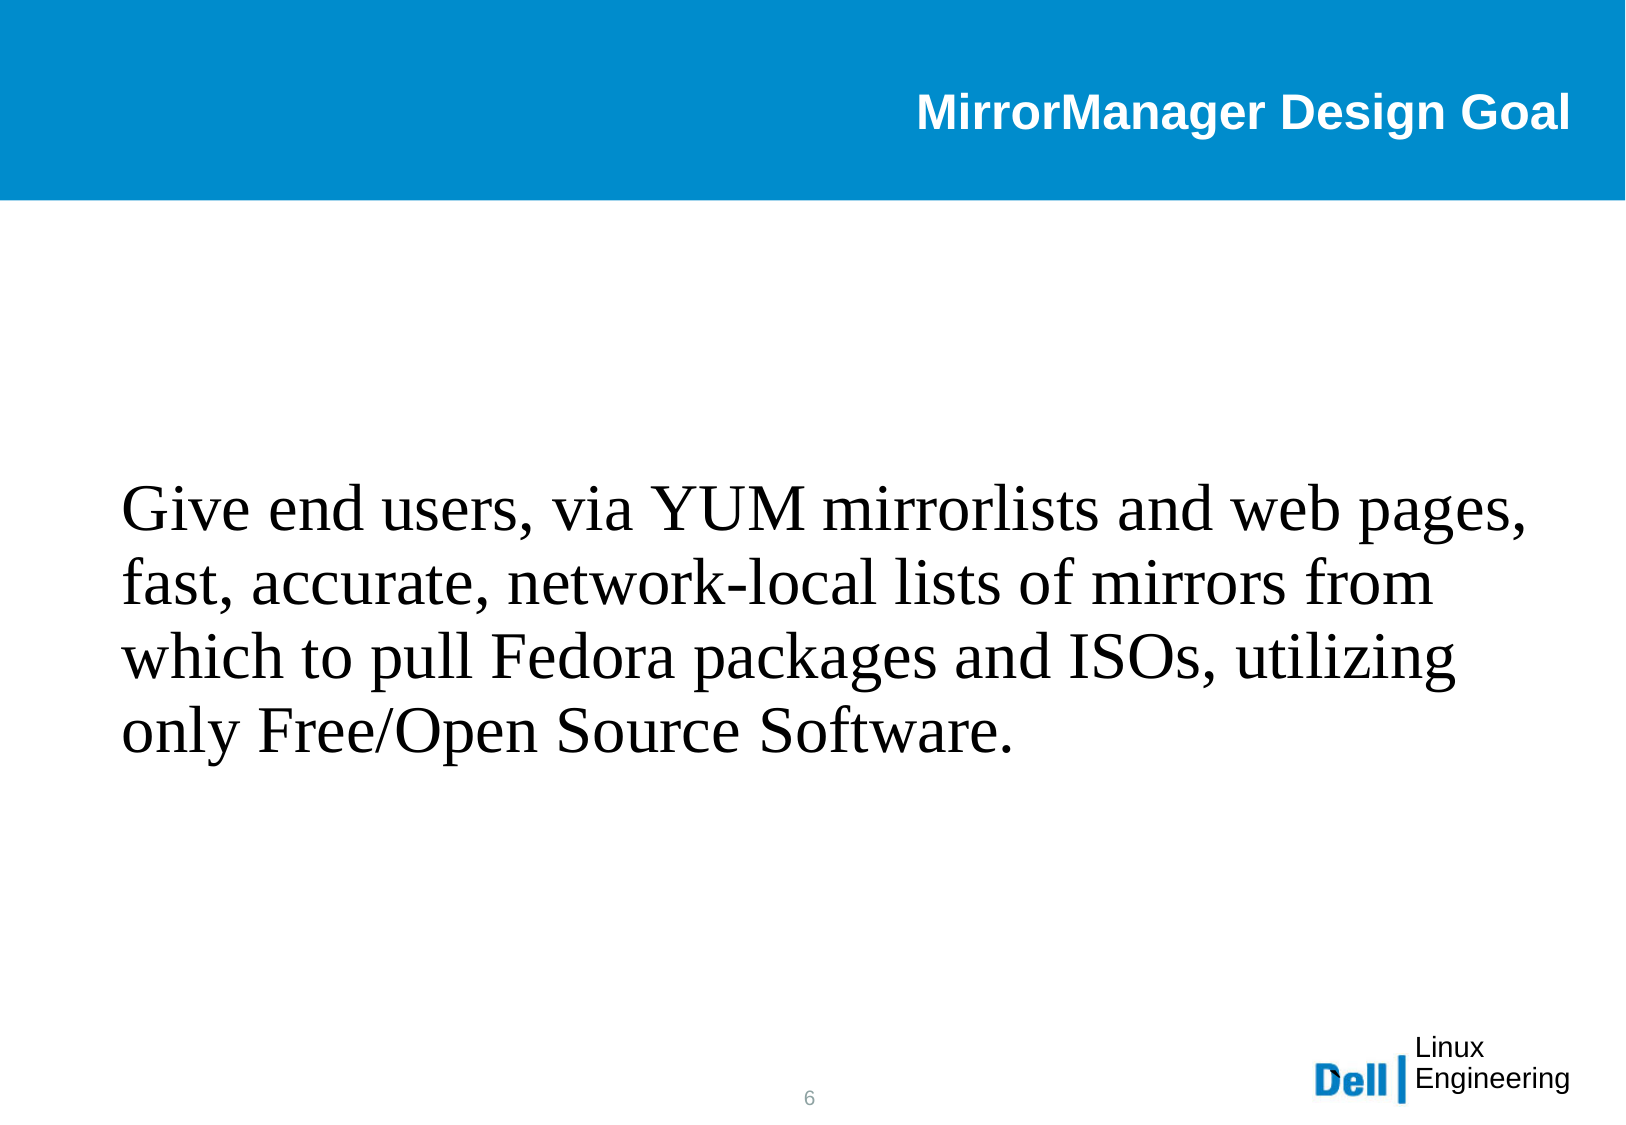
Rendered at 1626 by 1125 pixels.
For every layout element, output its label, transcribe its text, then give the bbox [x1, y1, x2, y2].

subtitle Give end users, via YUM mirrorlists and web pages, fast, accurate, network-local lists of mirrors from which to pull Fedora packages and ISOs, utilizing only Free/Open Source Software. [121, 240, 1572, 998]
title MirrorManager Design Goal [121, 37, 1573, 188]
picture [1312, 1053, 1409, 1107]
